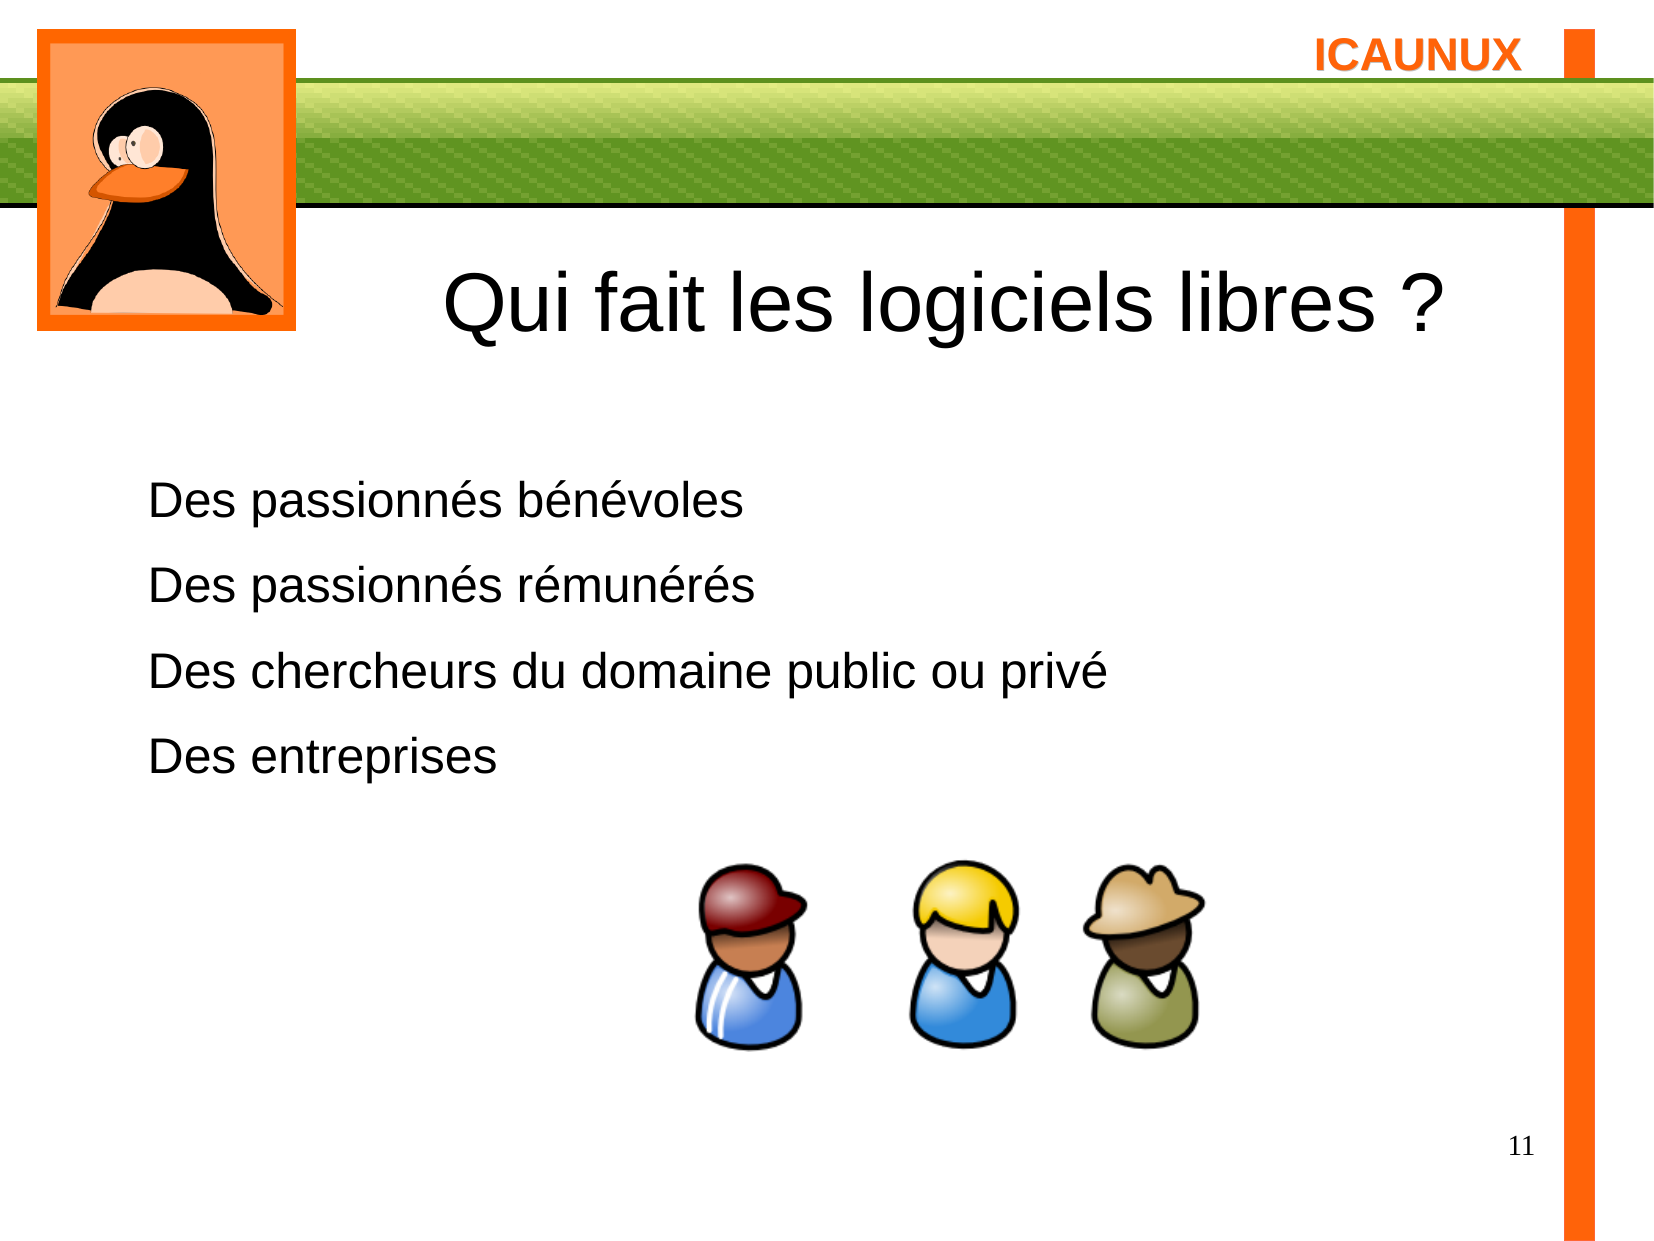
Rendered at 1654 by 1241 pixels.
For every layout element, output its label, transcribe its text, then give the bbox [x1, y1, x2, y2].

picture [0, 29, 1654, 331]
list Des passionnés bénévoles Des passionnés rémunérés Des chercheurs du domaine public ou privé Des entreprises [147, 472, 1571, 1109]
picture [649, 856, 845, 1052]
picture [867, 856, 1241, 1052]
title Qui fait les logiciels libres ? [354, 236, 1536, 370]
